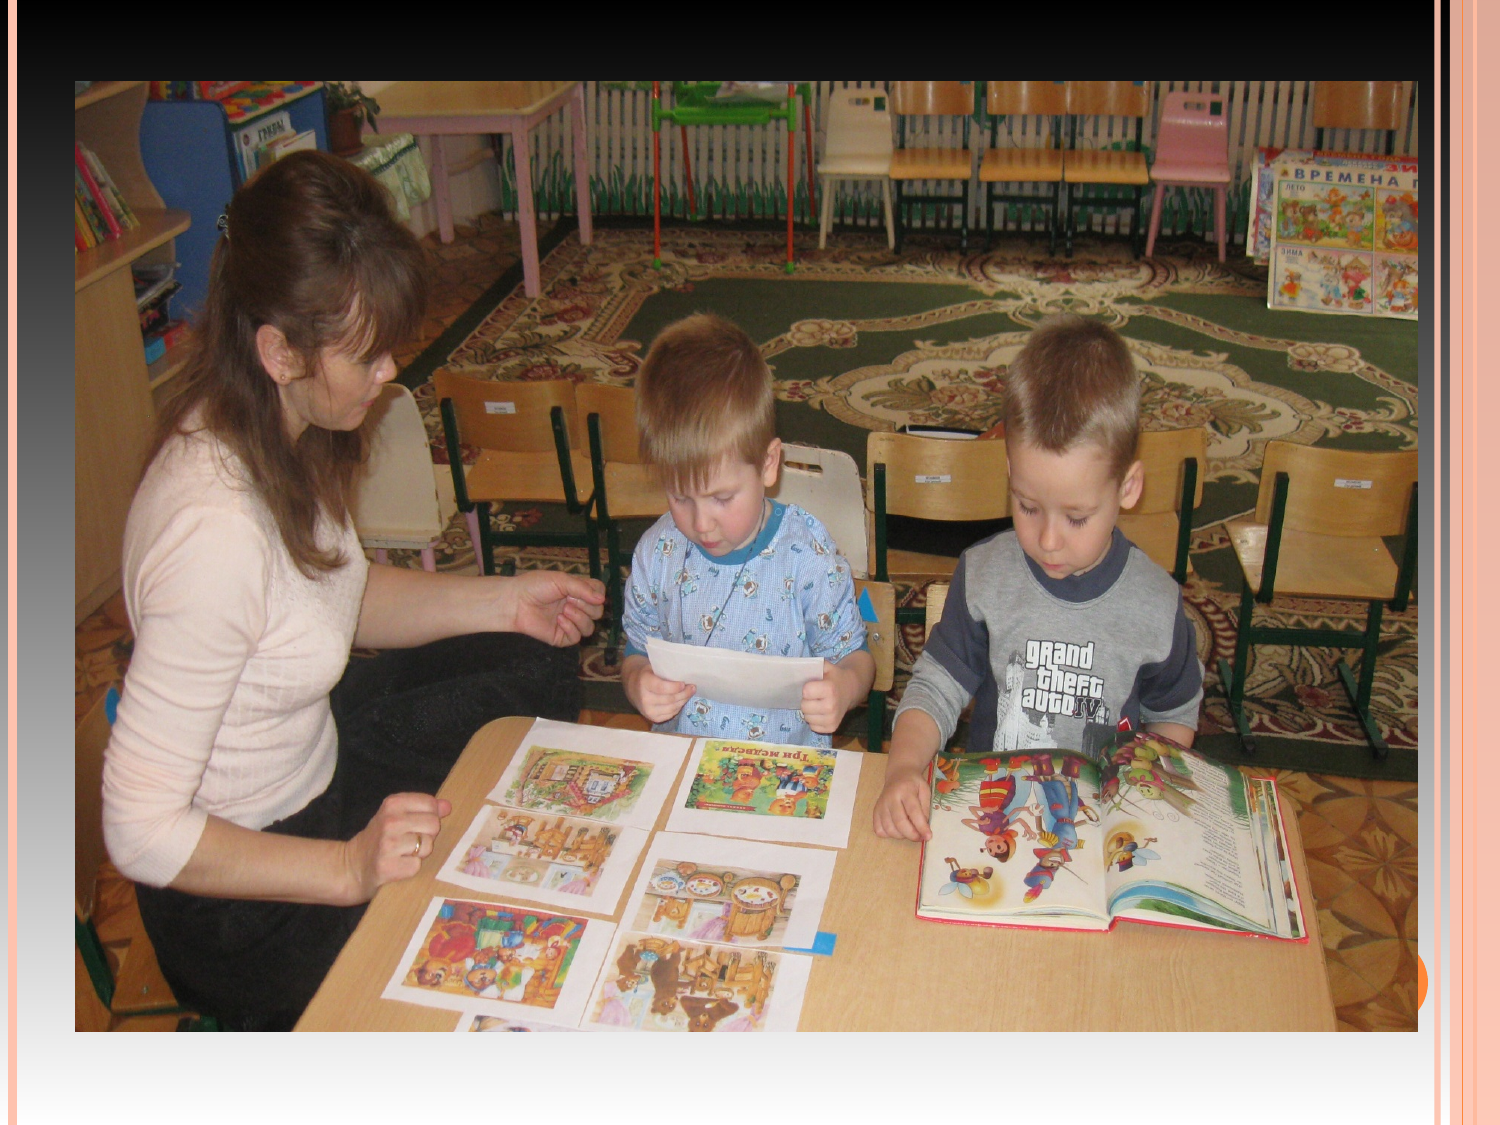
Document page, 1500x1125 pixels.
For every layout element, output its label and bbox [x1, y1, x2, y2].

picture [75, 81, 1418, 1032]
